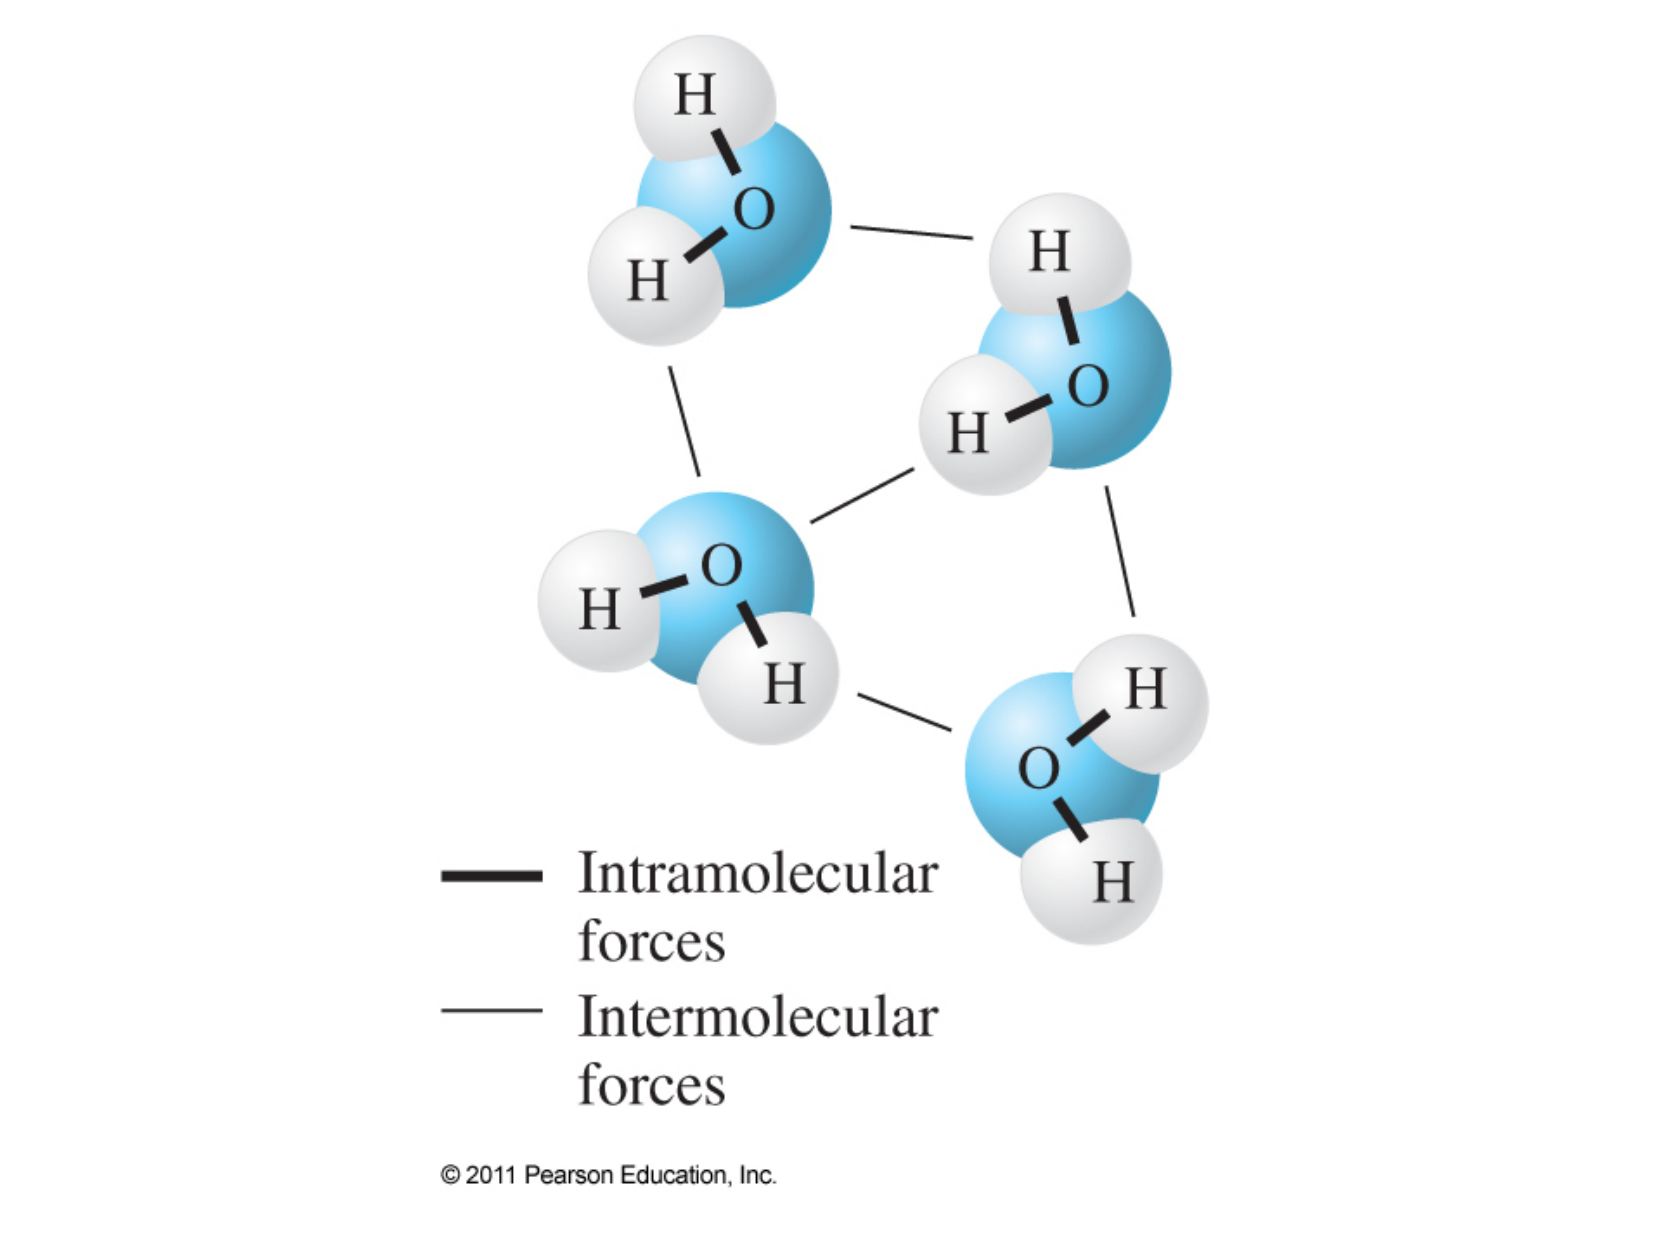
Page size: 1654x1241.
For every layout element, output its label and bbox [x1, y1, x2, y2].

picture [408, 0, 1246, 1241]
